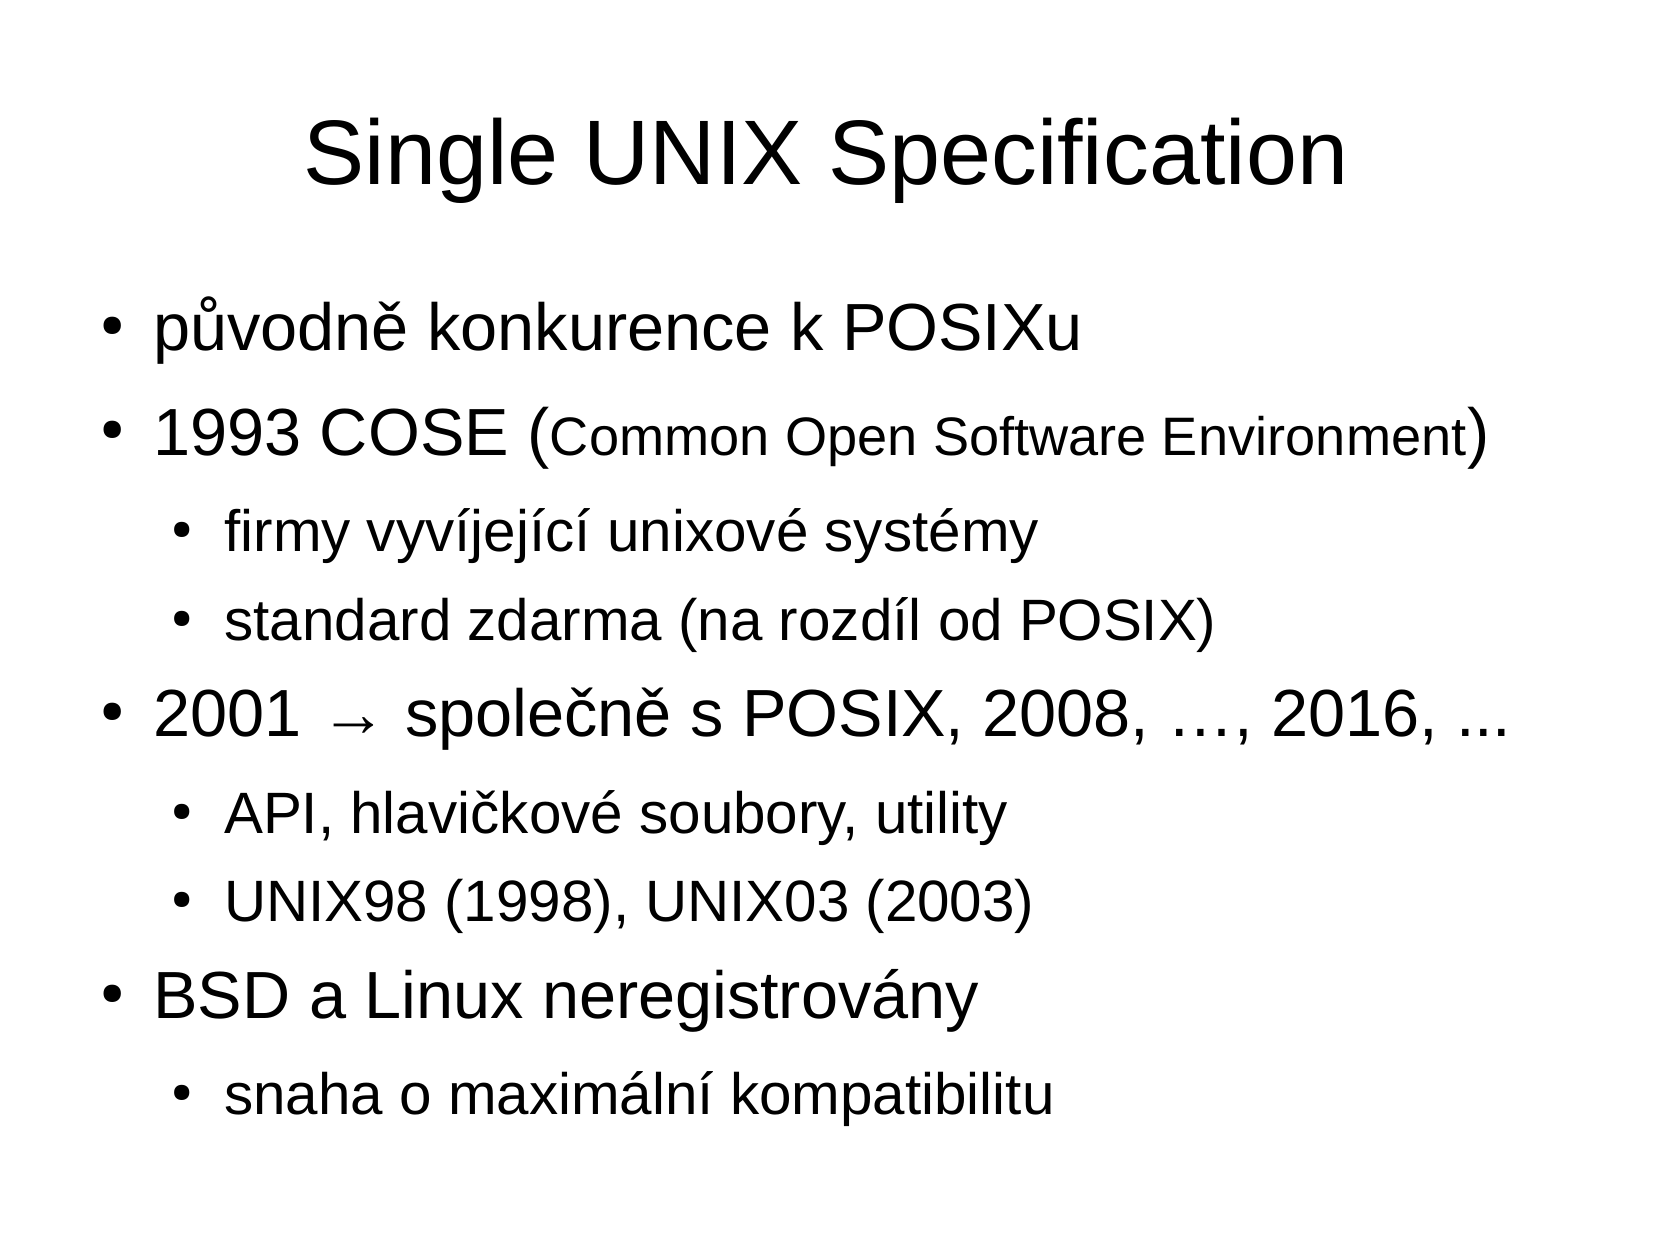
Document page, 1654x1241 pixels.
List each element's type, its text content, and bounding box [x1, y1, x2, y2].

list původně konkurence k POSIXu 1993 COSE (Common Open Software Environment) firmy vyvíjející unixové systémy standard zdarma (na rozdíl od POSIX) 2001 → společně s POSIX, 2008, …, 2016, ... API, hlavičkové soubory, utility UNIX98 (1998), UNIX03 (2003) BSD a Linux neregistrovány snaha o maximální kompatibilitu [82, 290, 1571, 1128]
title Single UNIX Specification [82, 56, 1571, 250]
